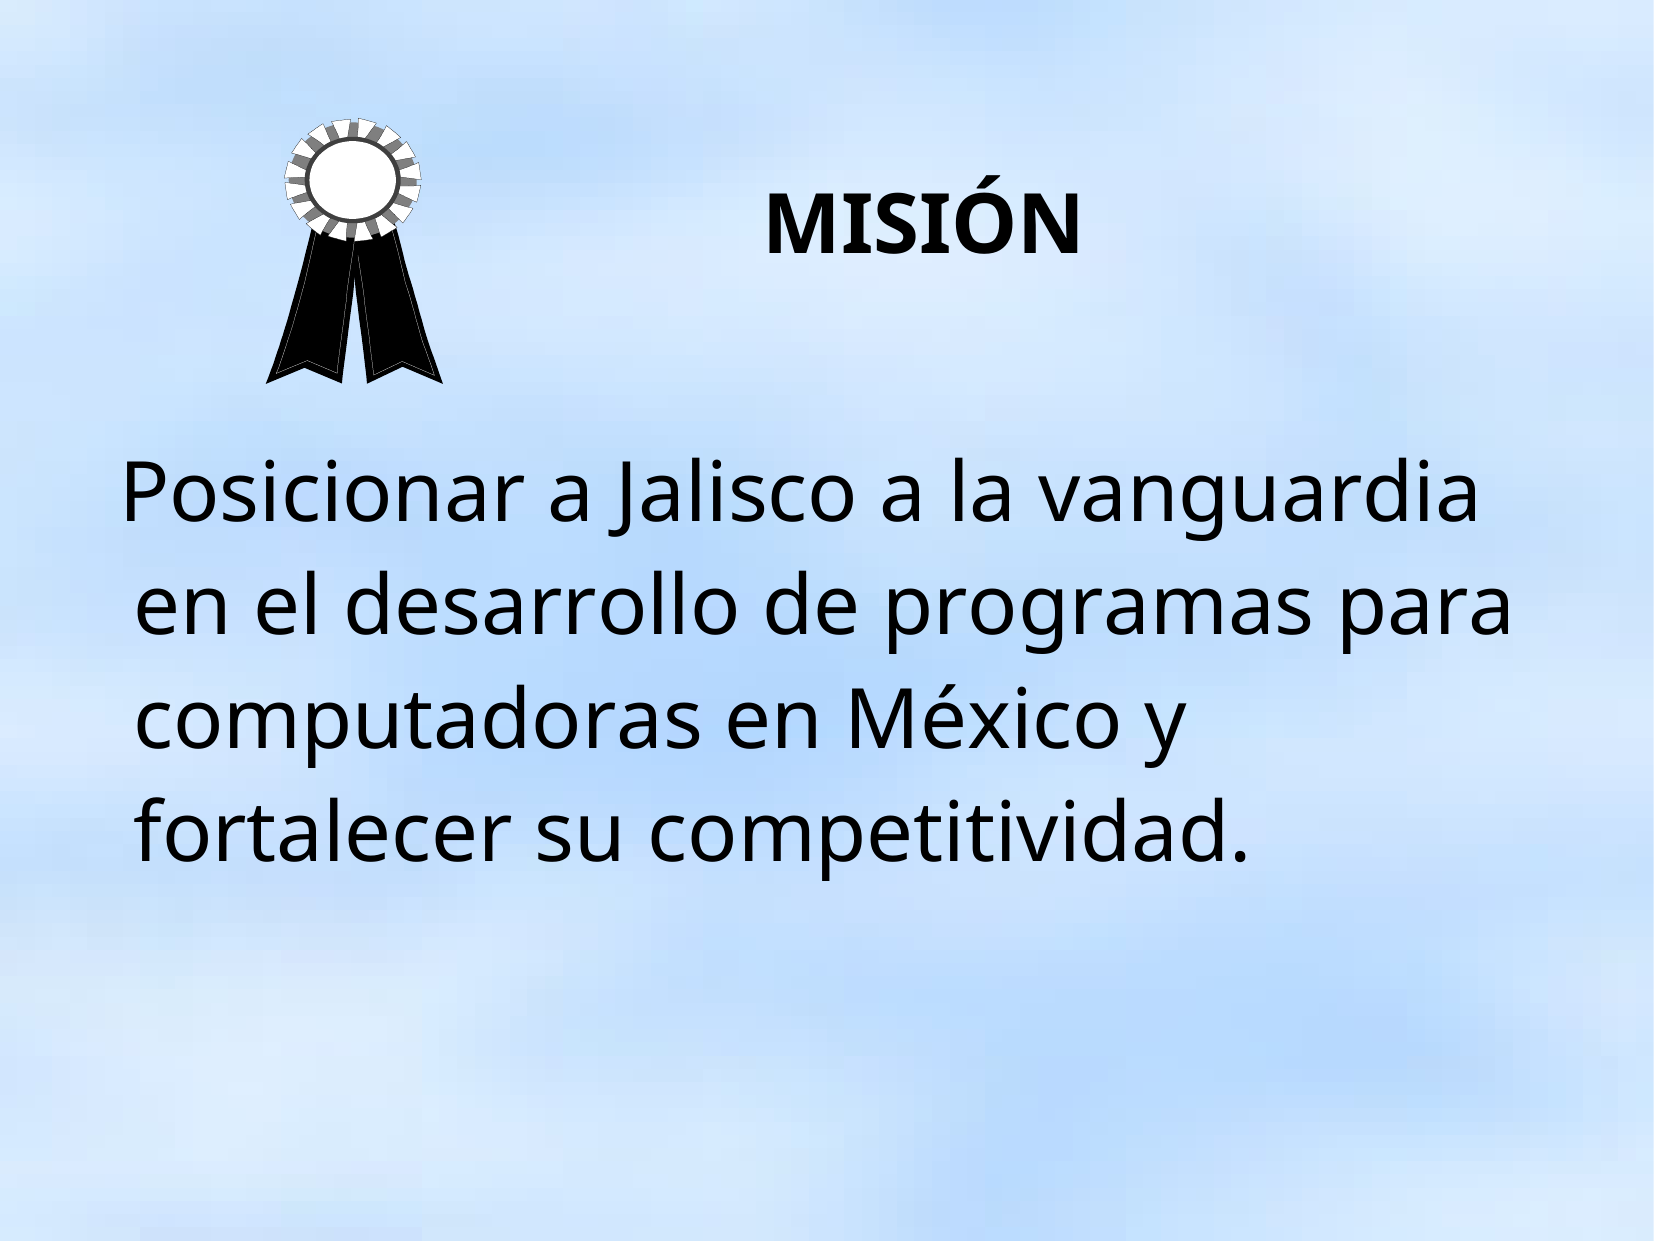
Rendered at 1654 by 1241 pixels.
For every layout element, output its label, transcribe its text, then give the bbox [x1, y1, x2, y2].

picture [0, 0, 1654, 1241]
text_box Posicionar a Jalisco a la vanguardia en el desarrollo de programas para computadoras en México y fortalecer su competitividad. [47, 424, 1595, 827]
title MISIÓN [313, 117, 1536, 325]
